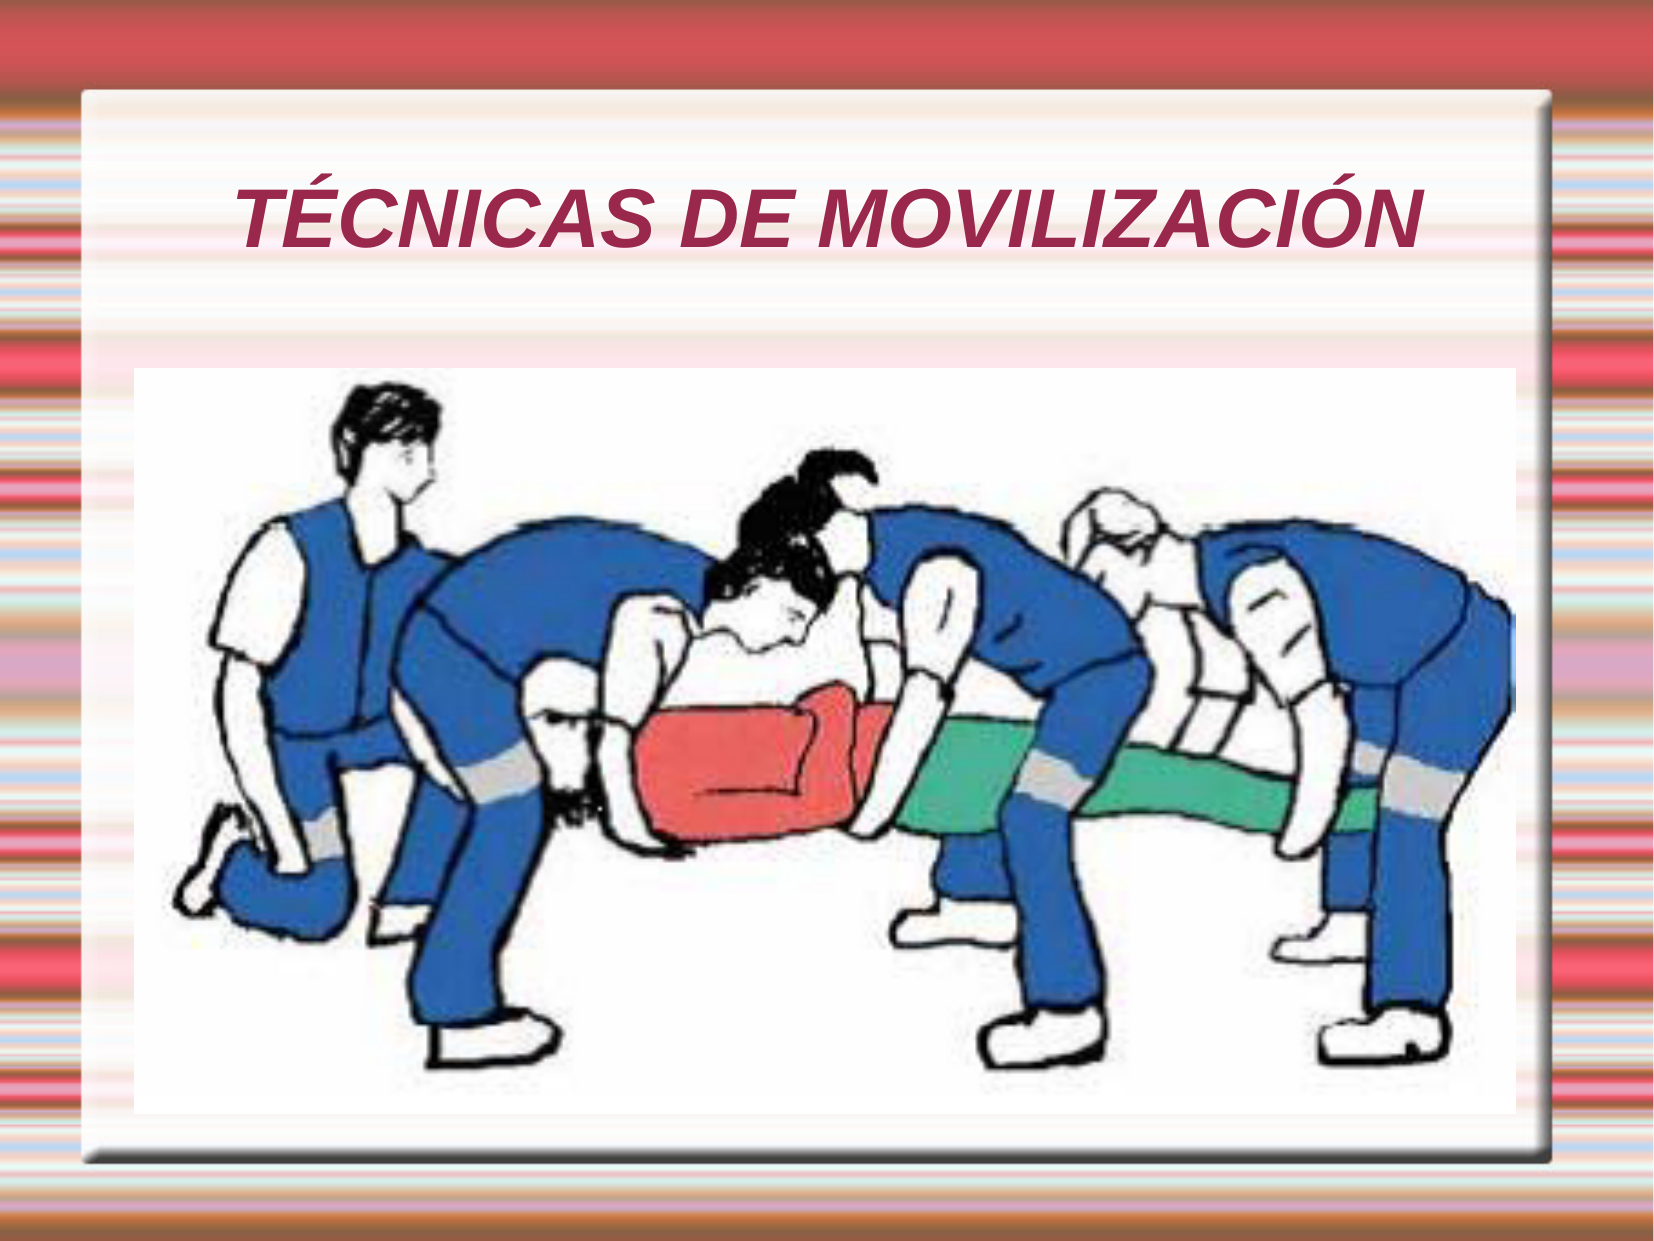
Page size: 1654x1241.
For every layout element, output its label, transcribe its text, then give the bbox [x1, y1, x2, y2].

title TÉCNICAS DE MOVILIZACIÓN [121, 114, 1534, 322]
picture [0, 0, 1654, 1241]
